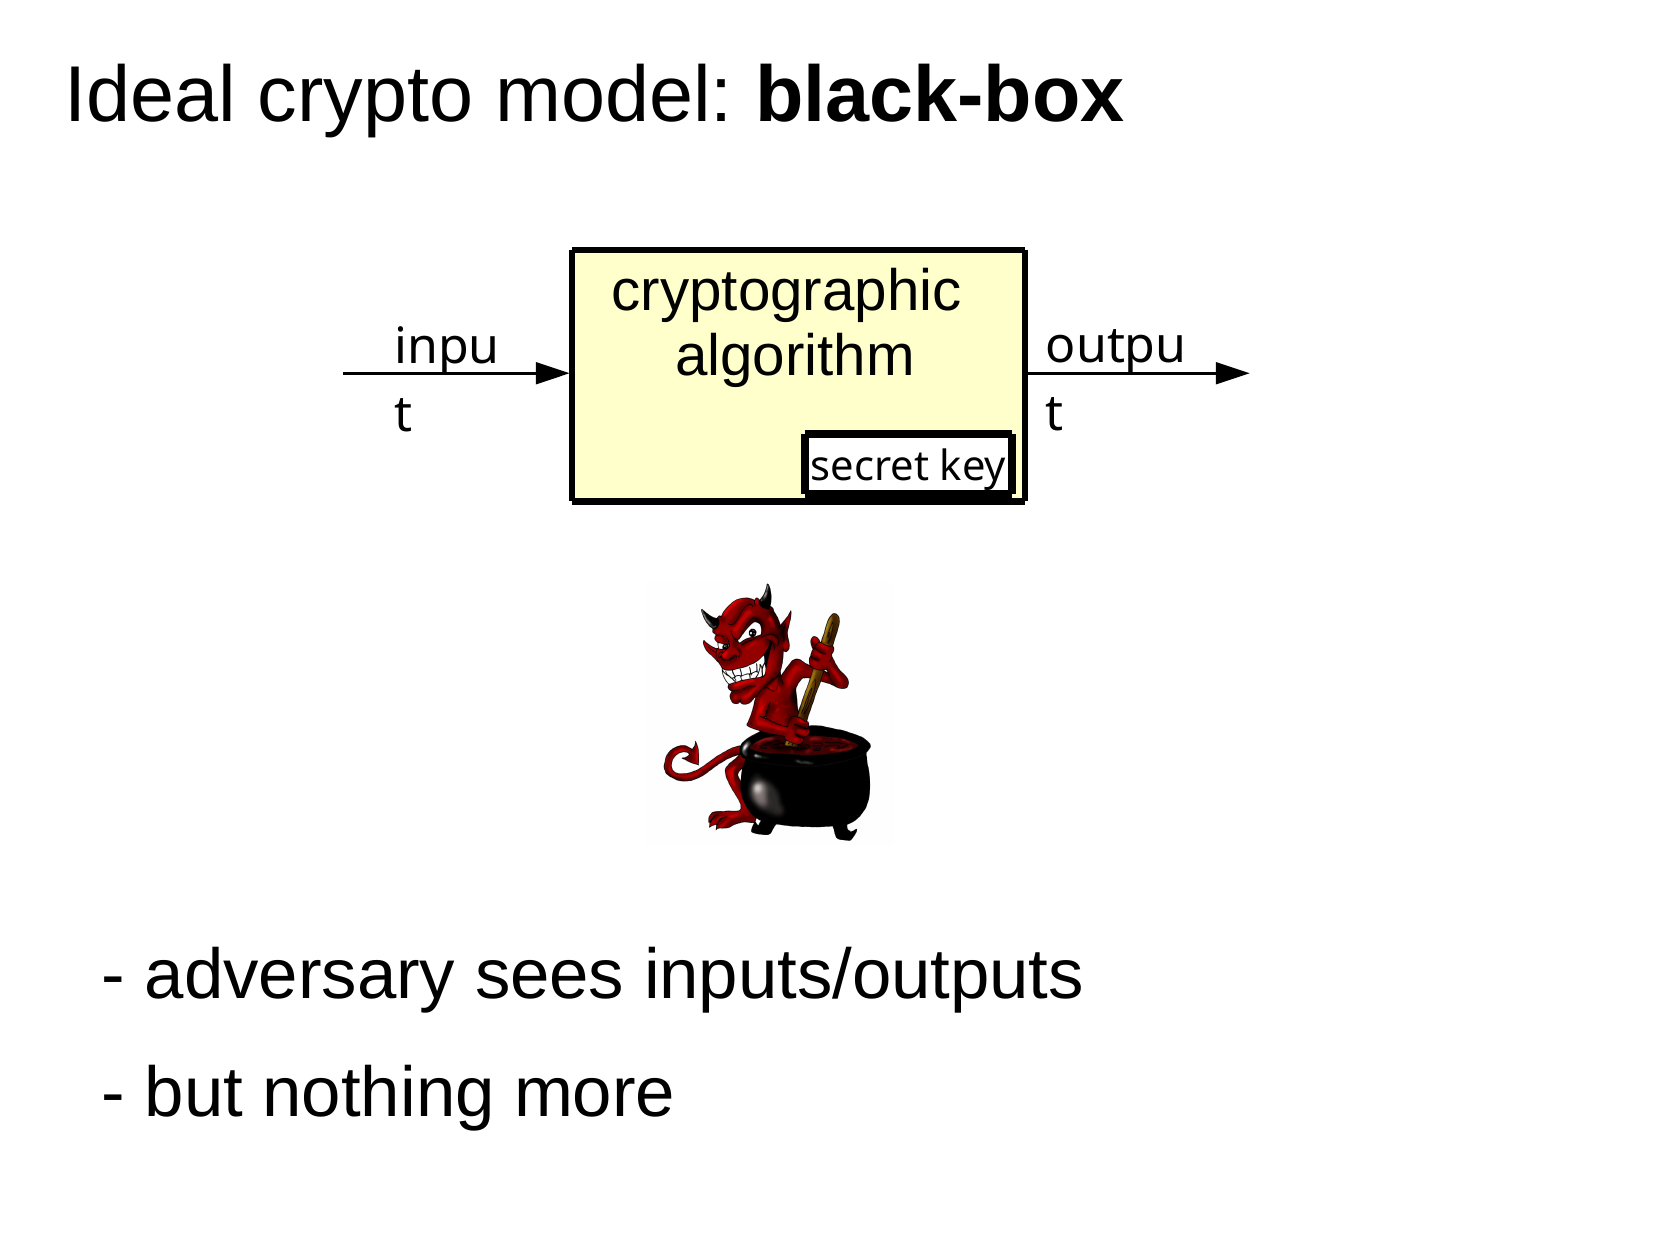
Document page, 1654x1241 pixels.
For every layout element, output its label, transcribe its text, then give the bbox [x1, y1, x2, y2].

picture [646, 582, 894, 808]
text_box cryptographic algorithm [596, 250, 1009, 407]
text_box input [379, 302, 524, 377]
text_box secret key [804, 434, 1012, 495]
text_box Ideal crypto model: black-box [49, 41, 1140, 146]
text_box - adversary sees inputs/outputs - but nothing more [12, 808, 1551, 1196]
text_box output [1031, 301, 1211, 376]
text_box [571, 249, 1025, 502]
